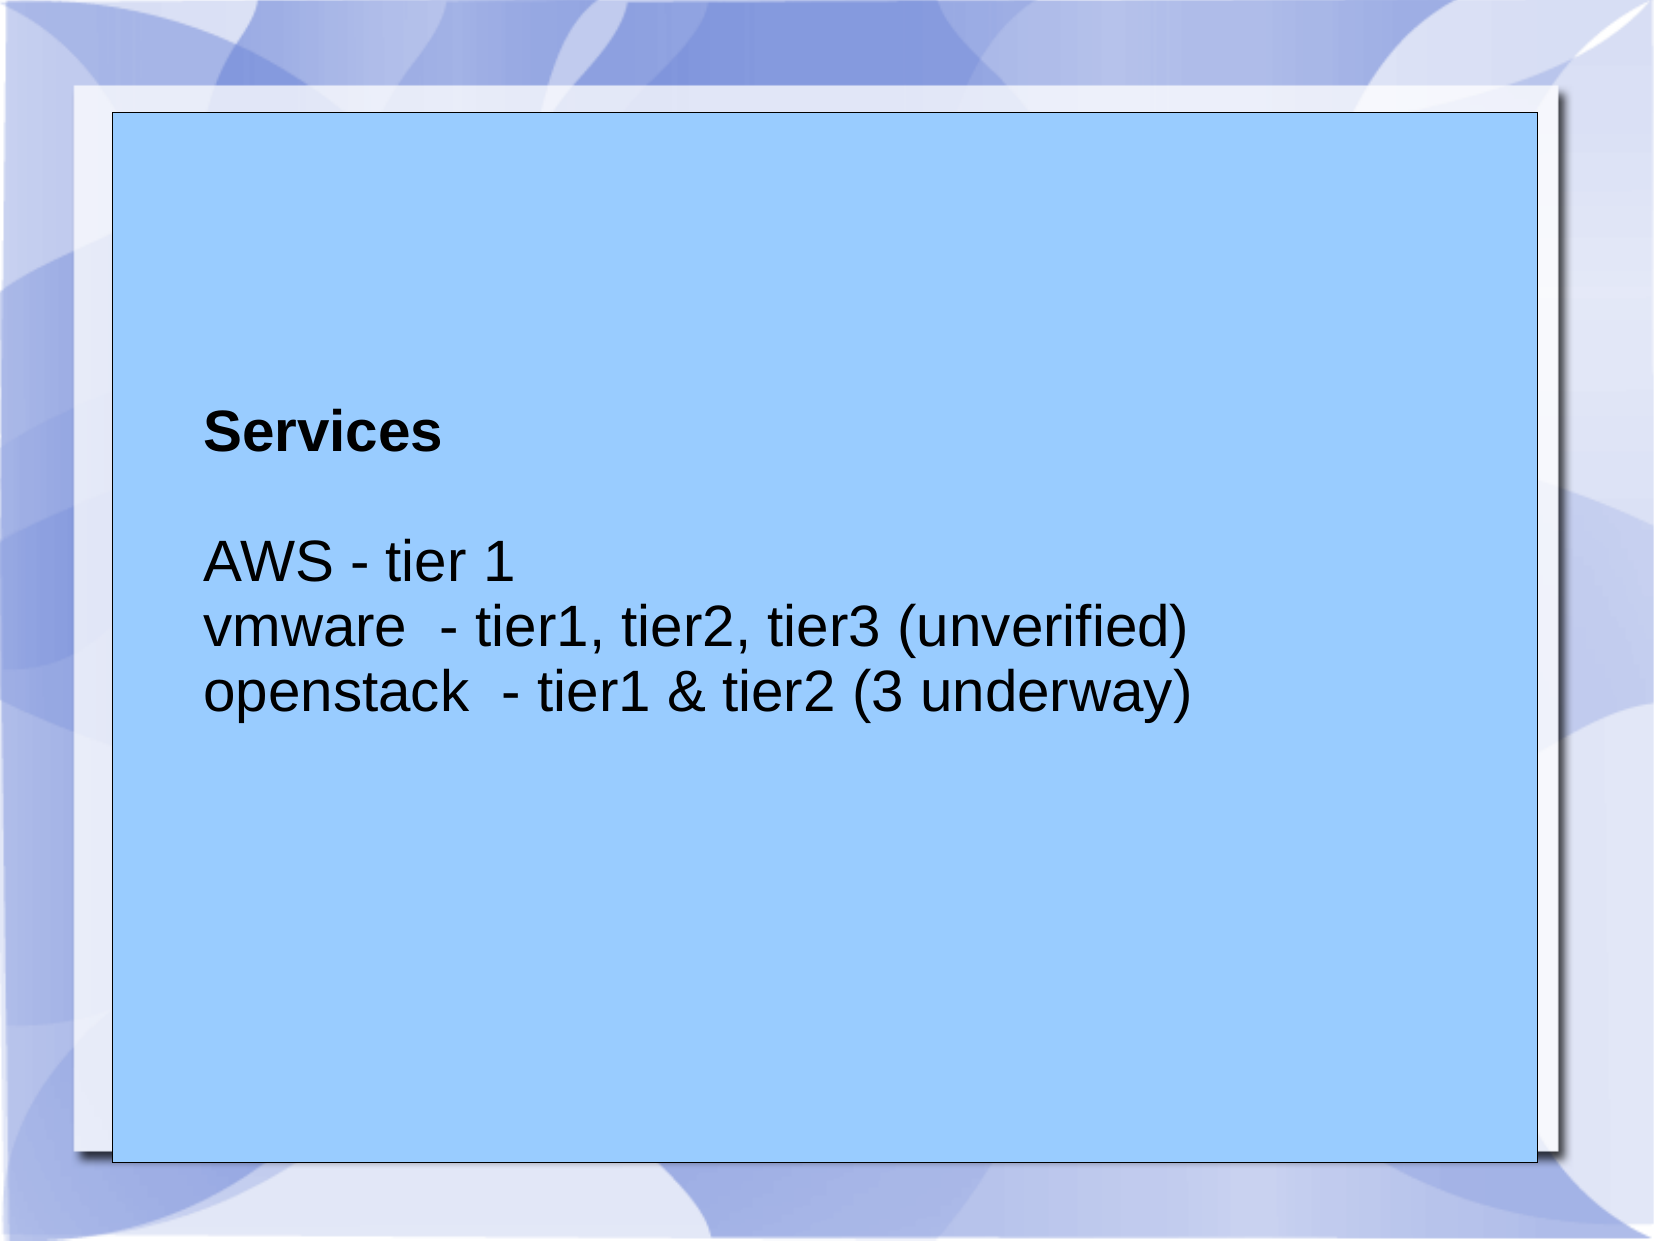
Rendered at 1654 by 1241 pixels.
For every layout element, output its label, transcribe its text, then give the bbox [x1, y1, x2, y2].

text_box [112, 112, 1538, 1163]
picture [0, 0, 1654, 1241]
text_box Services AWS - tier 1 vmware - tier1, tier2, tier3 (unverified) openstack - tier1 & tier2 (3 underway) [188, 391, 1489, 838]
